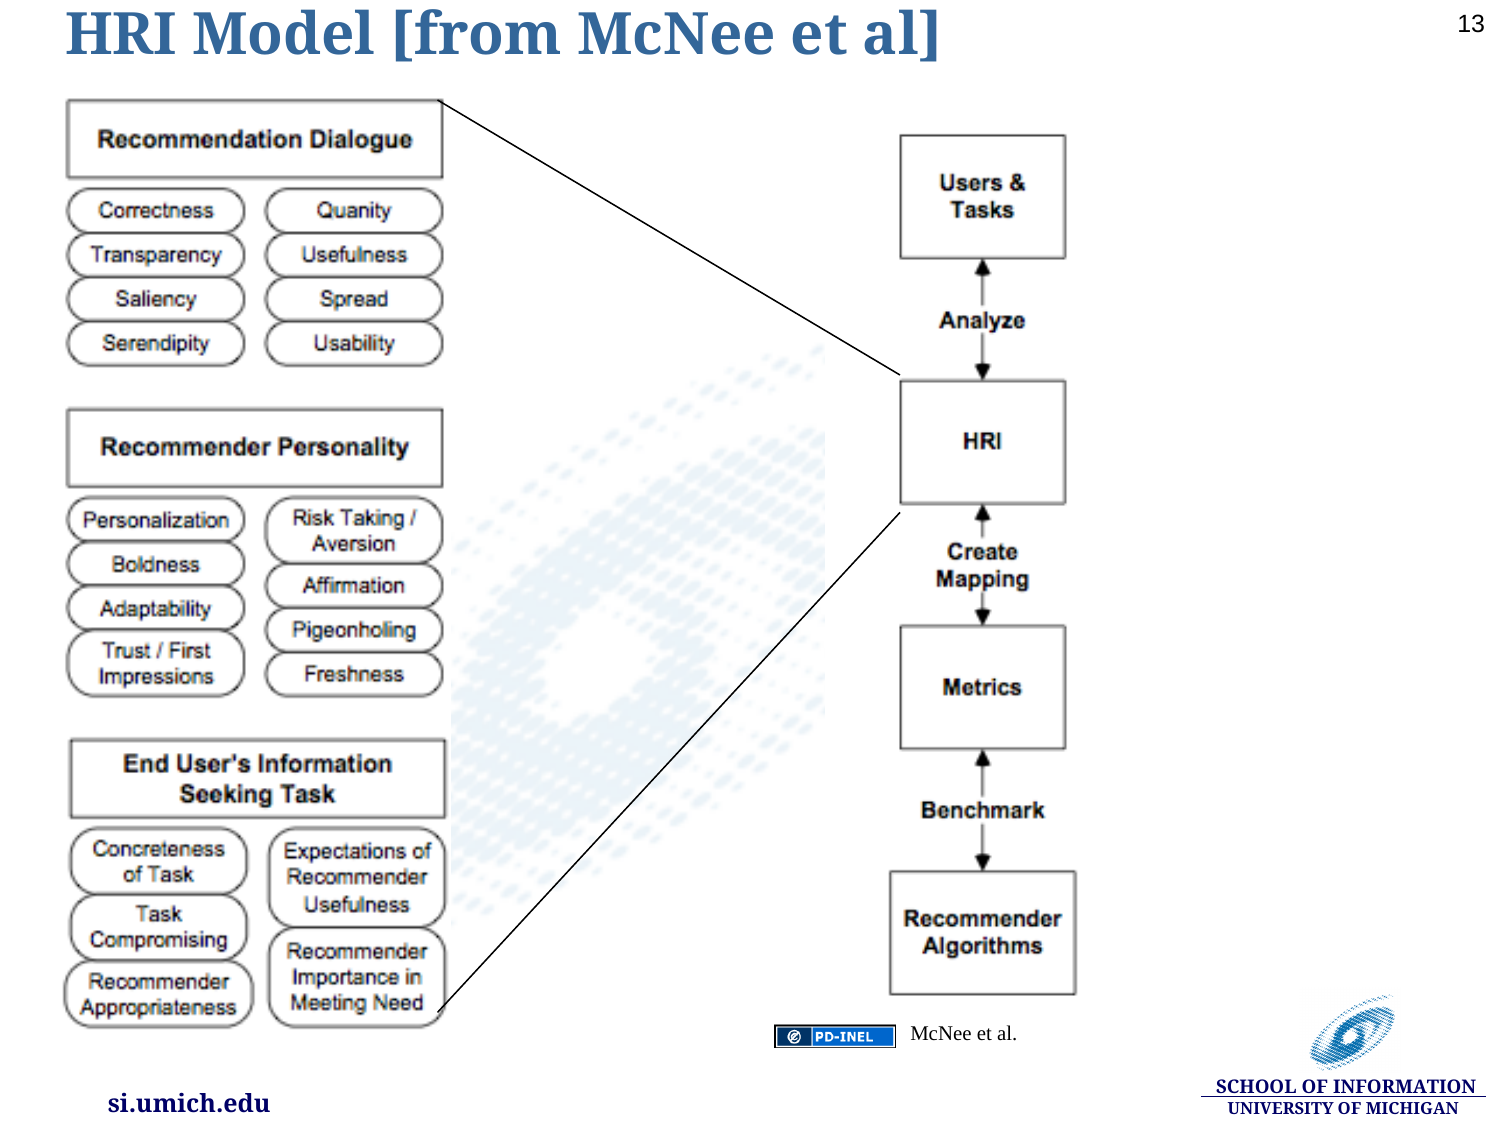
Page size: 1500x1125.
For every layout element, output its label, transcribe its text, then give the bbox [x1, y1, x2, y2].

picture [50, 74, 1138, 1041]
title HRI Model [from McNee et al] [50, 0, 1326, 126]
picture [774, 1024, 895, 1048]
picture [1299, 987, 1401, 1073]
text_box McNee et al. [895, 1012, 1051, 1053]
text_box <number> [1337, 0, 1500, 51]
